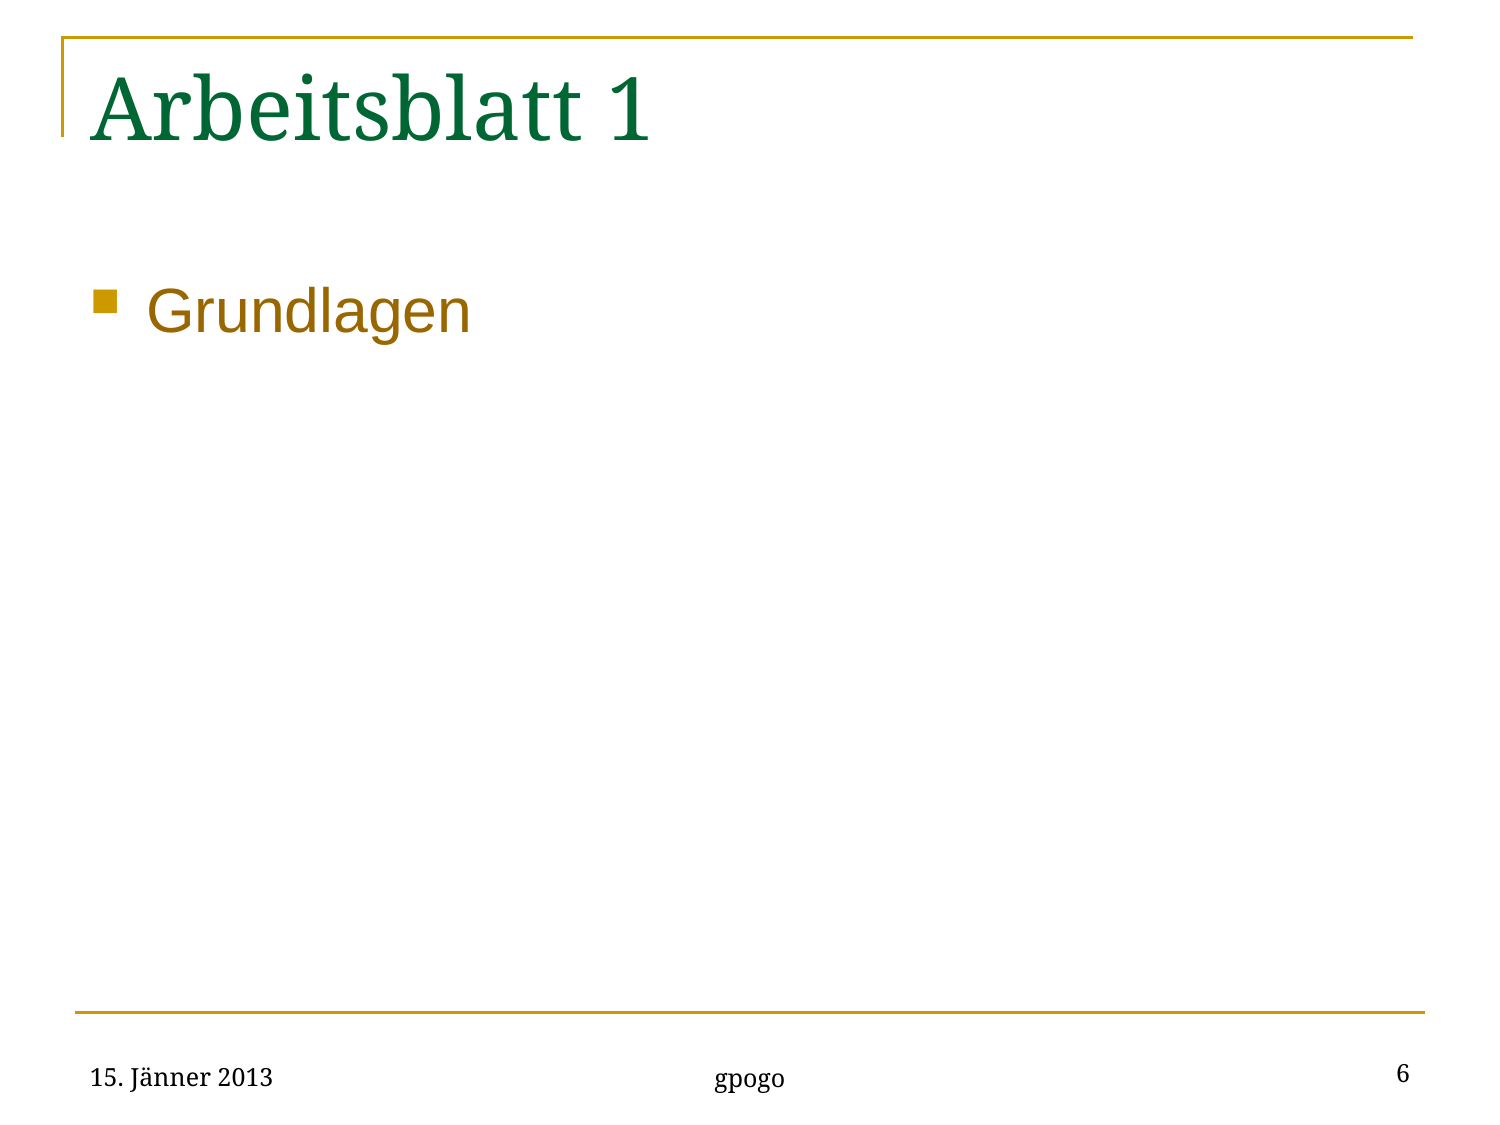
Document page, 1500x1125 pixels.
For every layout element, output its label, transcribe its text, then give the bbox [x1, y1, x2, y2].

title Arbeitsblatt 1 [75, 45, 1426, 233]
list Grundlagen [75, 262, 1426, 1006]
text_box 15. Jänner 2013 [74, 1024, 426, 1100]
text_box <Nummer> [1074, 1024, 1426, 1100]
text_box gpogo [512, 1025, 988, 1101]
